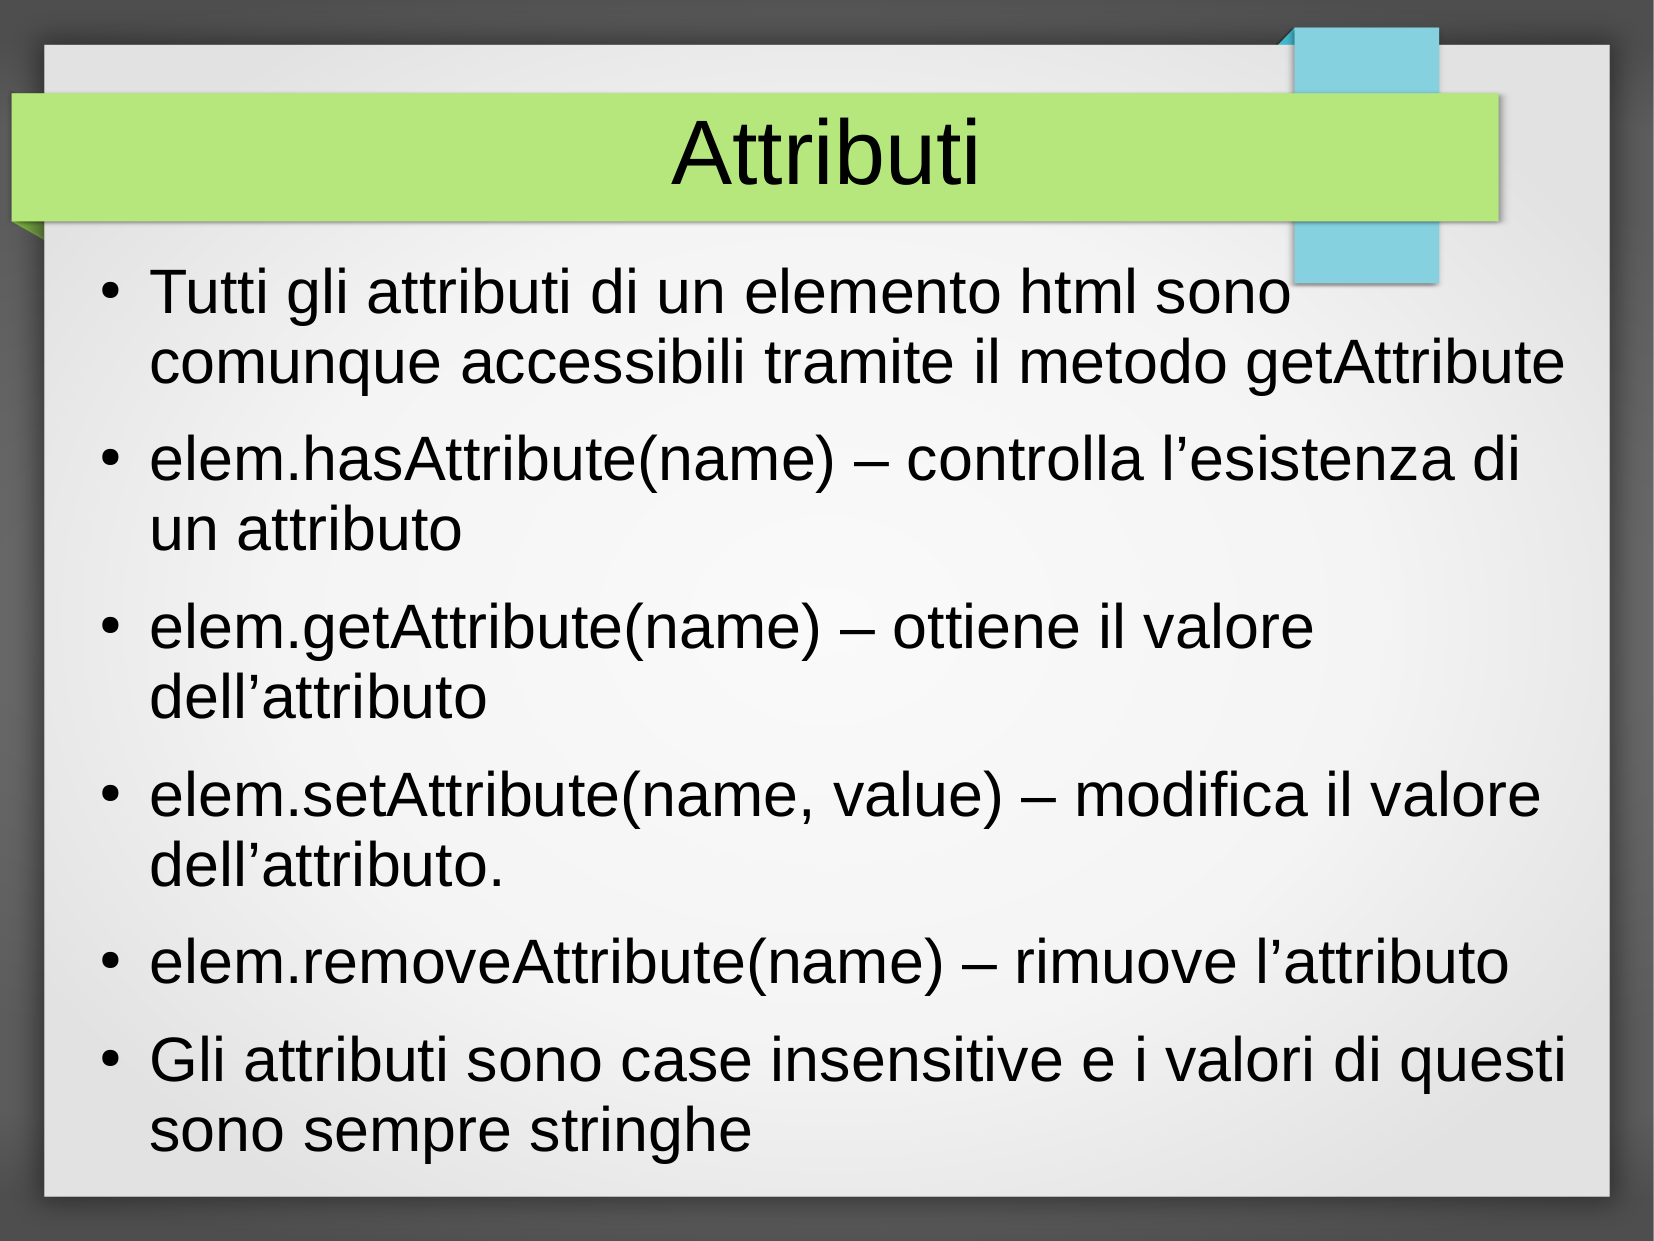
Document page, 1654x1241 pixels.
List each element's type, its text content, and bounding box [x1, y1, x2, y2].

list Tutti gli attributi di un elemento html sono comunque accessibili tramite il metodo getAttribute elem.hasAttribute(name) – controlla l’esistenza di un attributo elem.getAttribute(name) – ottiene il valore dell’attributo elem.setAttribute(name, value) – modifica il valore dell’attributo. elem.removeAttribute(name) – rimuove l’attributo Gli attributi sono case insensitive e i valori di questi sono sempre stringhe [82, 256, 1571, 1182]
picture [0, 0, 1654, 1241]
title Attributi [82, 49, 1571, 256]
